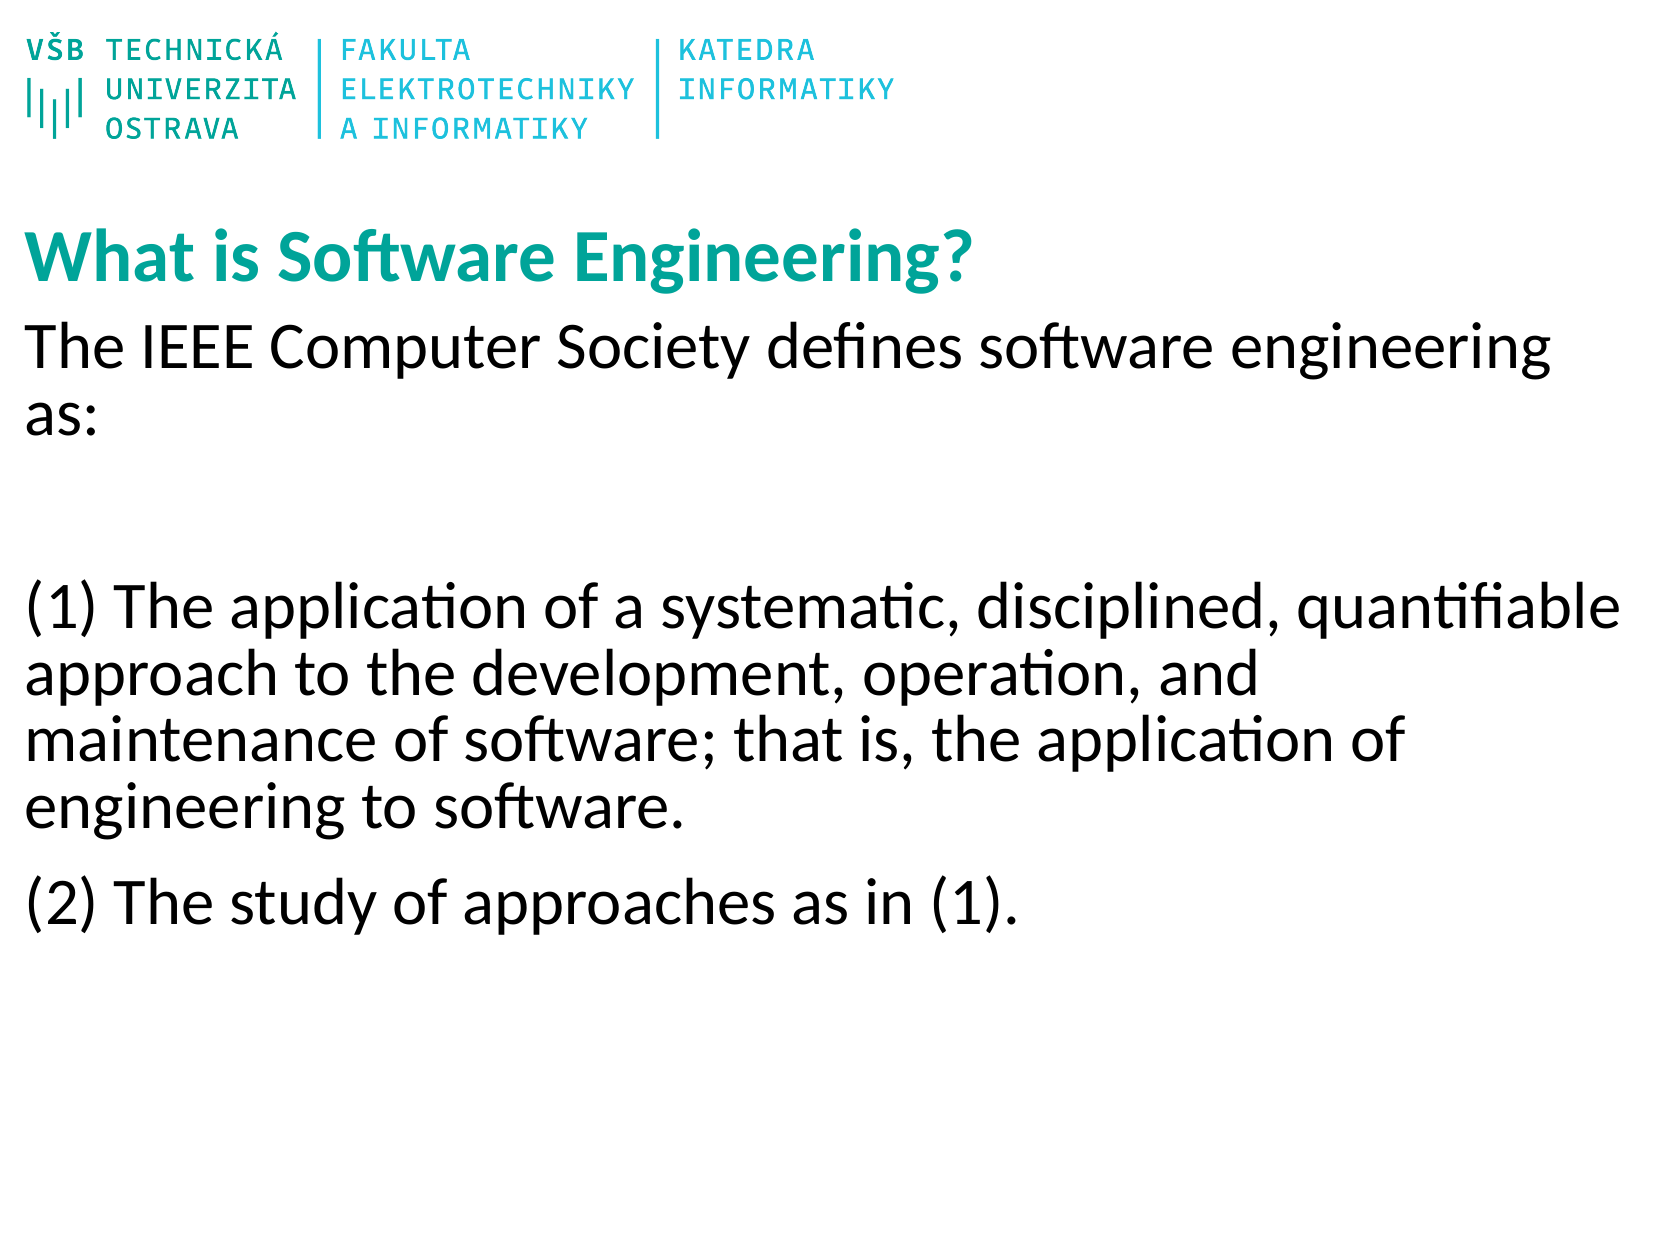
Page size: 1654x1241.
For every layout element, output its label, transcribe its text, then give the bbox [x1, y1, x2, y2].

picture [26, 31, 894, 112]
title What is Software Engineering? [24, 112, 1629, 301]
list The IEEE Computer Society defines software engineering as: (1) The application of a systematic, disciplined, quantifiable approach to the development, operation, and maintenance of software; that is, the application of engineering to software. (2) The study of approaches as in (1). [24, 318, 1629, 1146]
